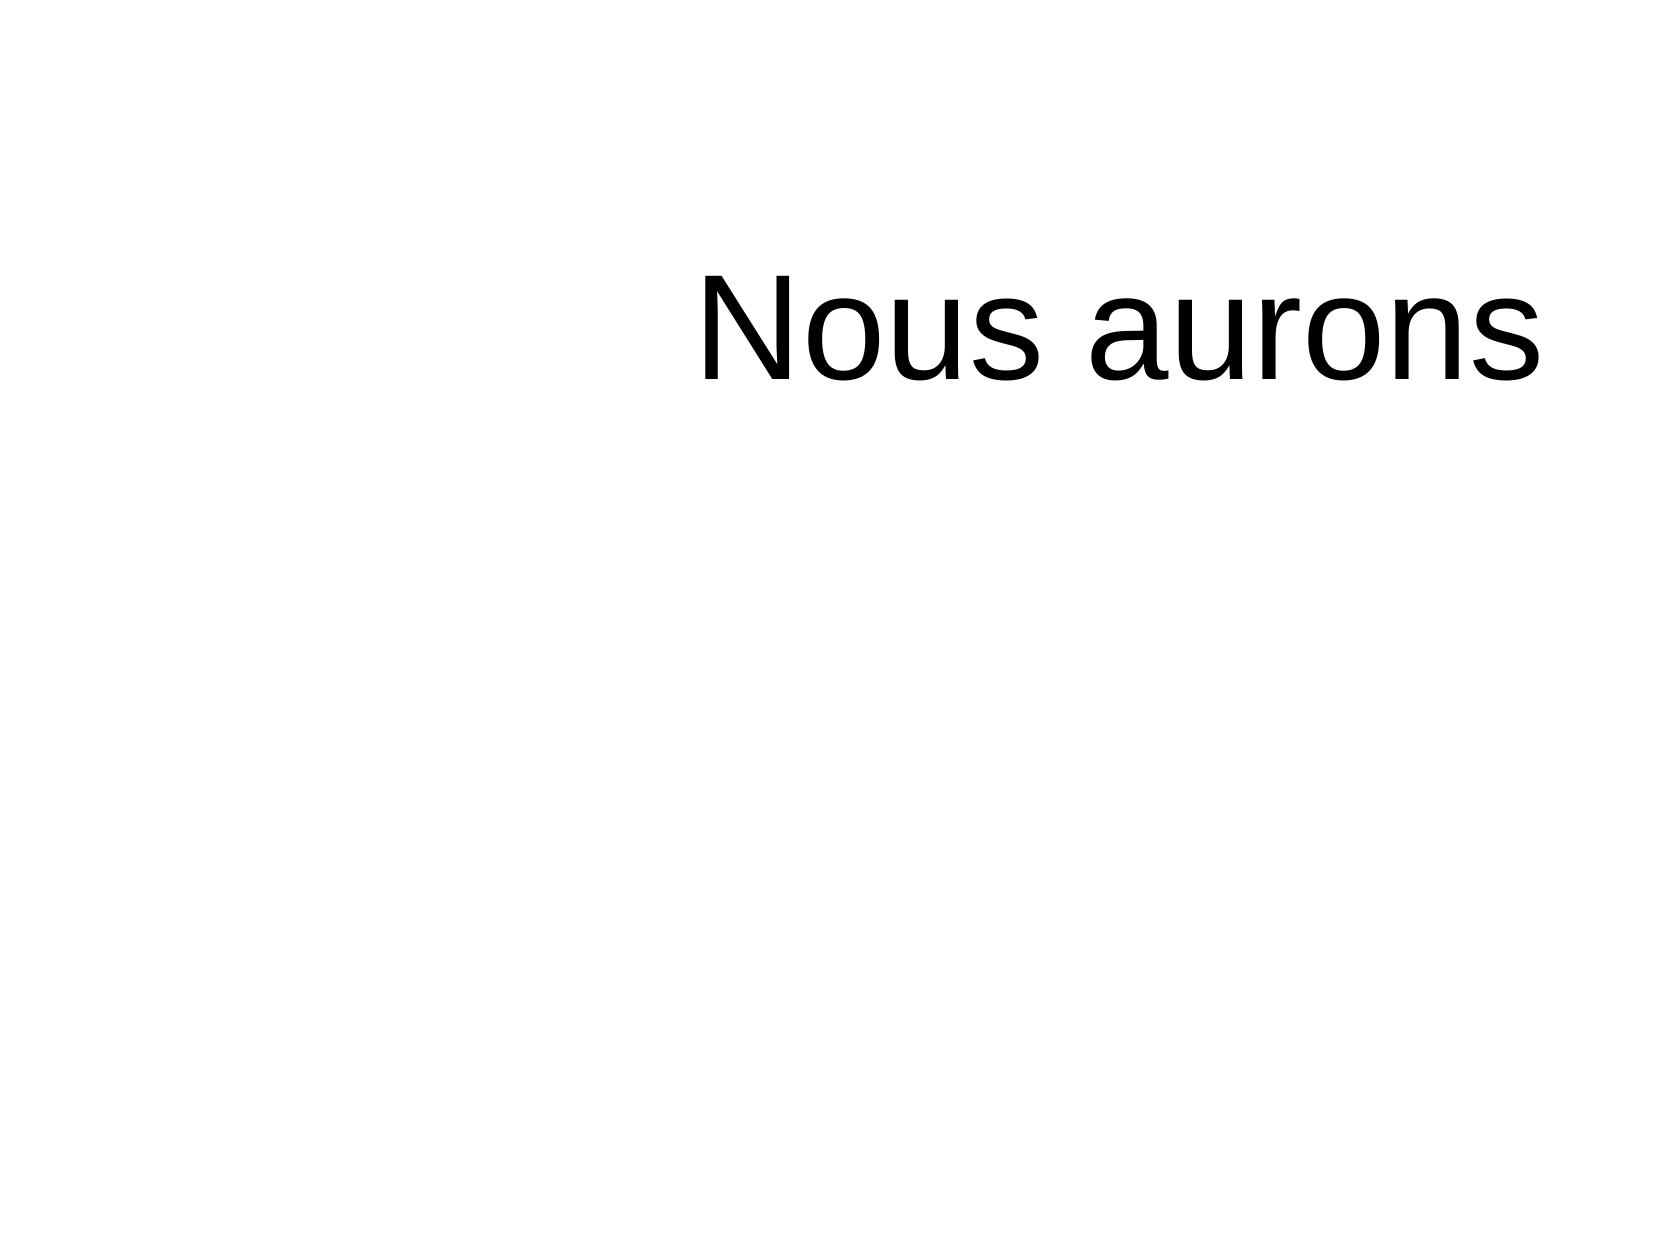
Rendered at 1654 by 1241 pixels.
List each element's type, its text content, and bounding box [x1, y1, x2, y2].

text_box Nous aurons [679, 236, 1595, 419]
